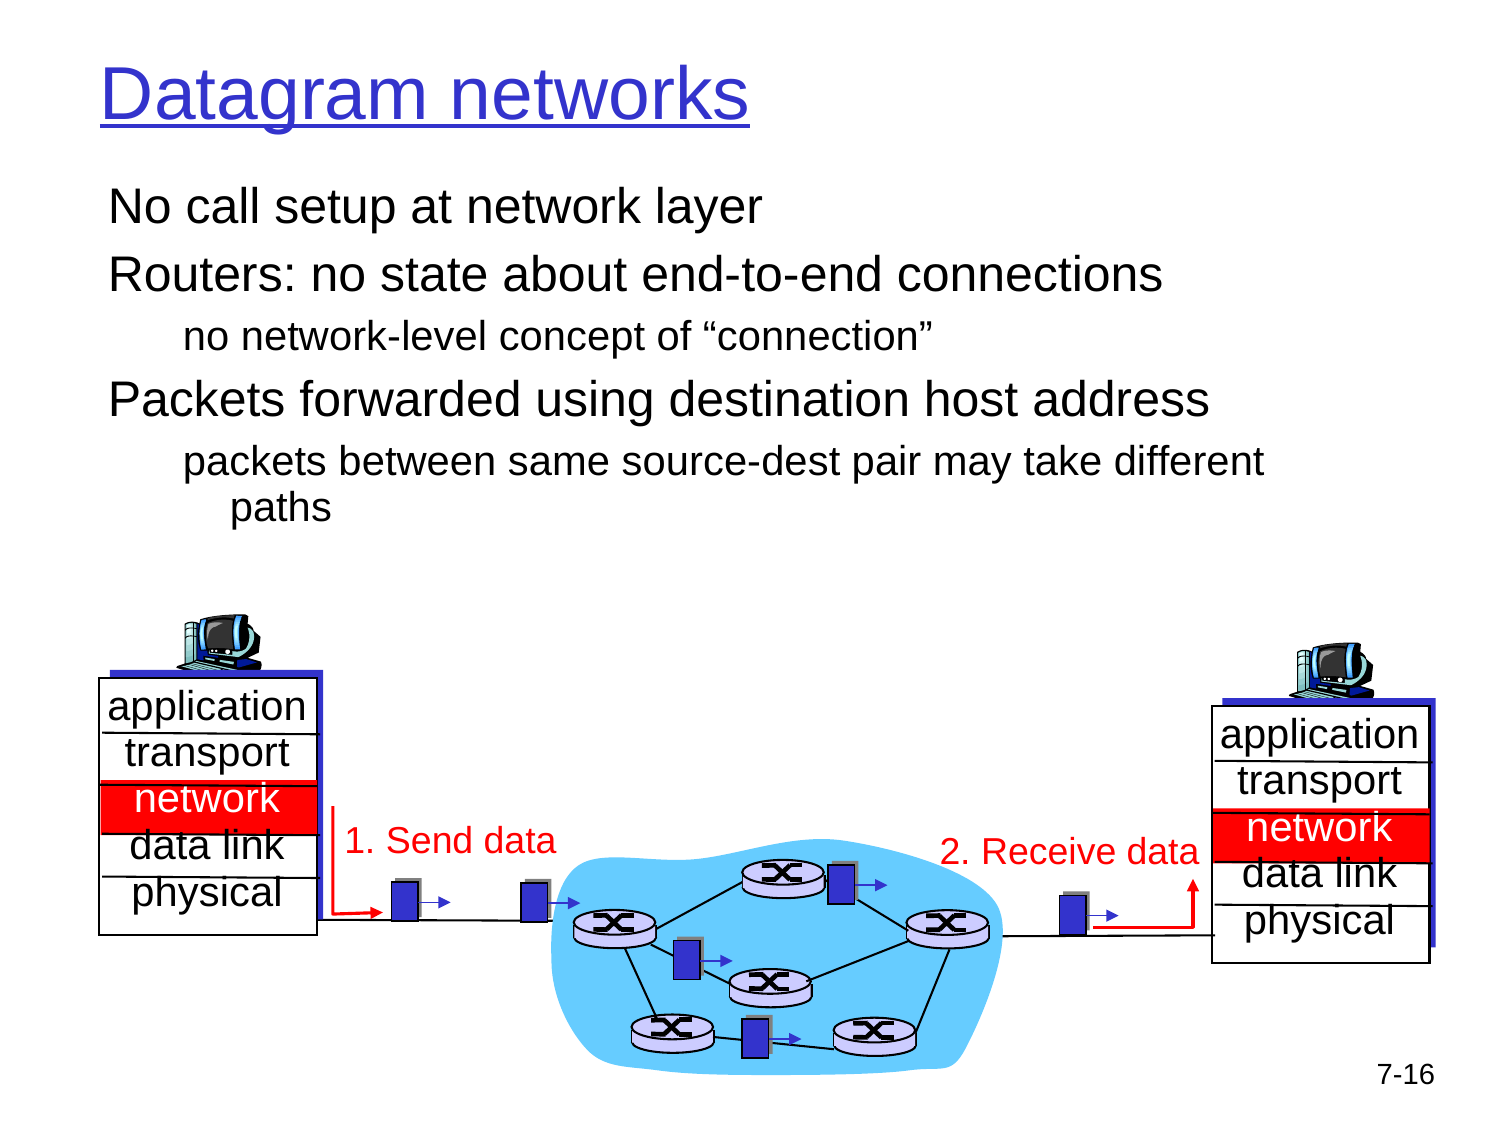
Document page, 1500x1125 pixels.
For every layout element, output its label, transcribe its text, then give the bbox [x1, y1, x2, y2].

text_box [521, 878, 552, 922]
picture [1288, 641, 1376, 698]
text_box [1059, 891, 1090, 935]
text_box [1211, 951, 1430, 963]
picture [176, 613, 263, 669]
text_box [1222, 698, 1436, 702]
list No call setup at network layer Routers: no state about end-to-end connections no network-level concept of “connection” Packets forwarded using destination host address packets between same source-dest pair may take different paths [93, 170, 1370, 544]
text_box [99, 923, 318, 935]
text_box [109, 669, 324, 674]
title Datagram networks [85, 0, 1361, 188]
text_box [391, 878, 422, 922]
text_box [551, 839, 1003, 1076]
text_box 1. Send data [335, 811, 572, 869]
text_box application transport network data link physical [1191, 702, 1449, 951]
text_box 2. Receive data [924, 822, 1215, 880]
text_box application transport network data link physical [78, 674, 336, 923]
